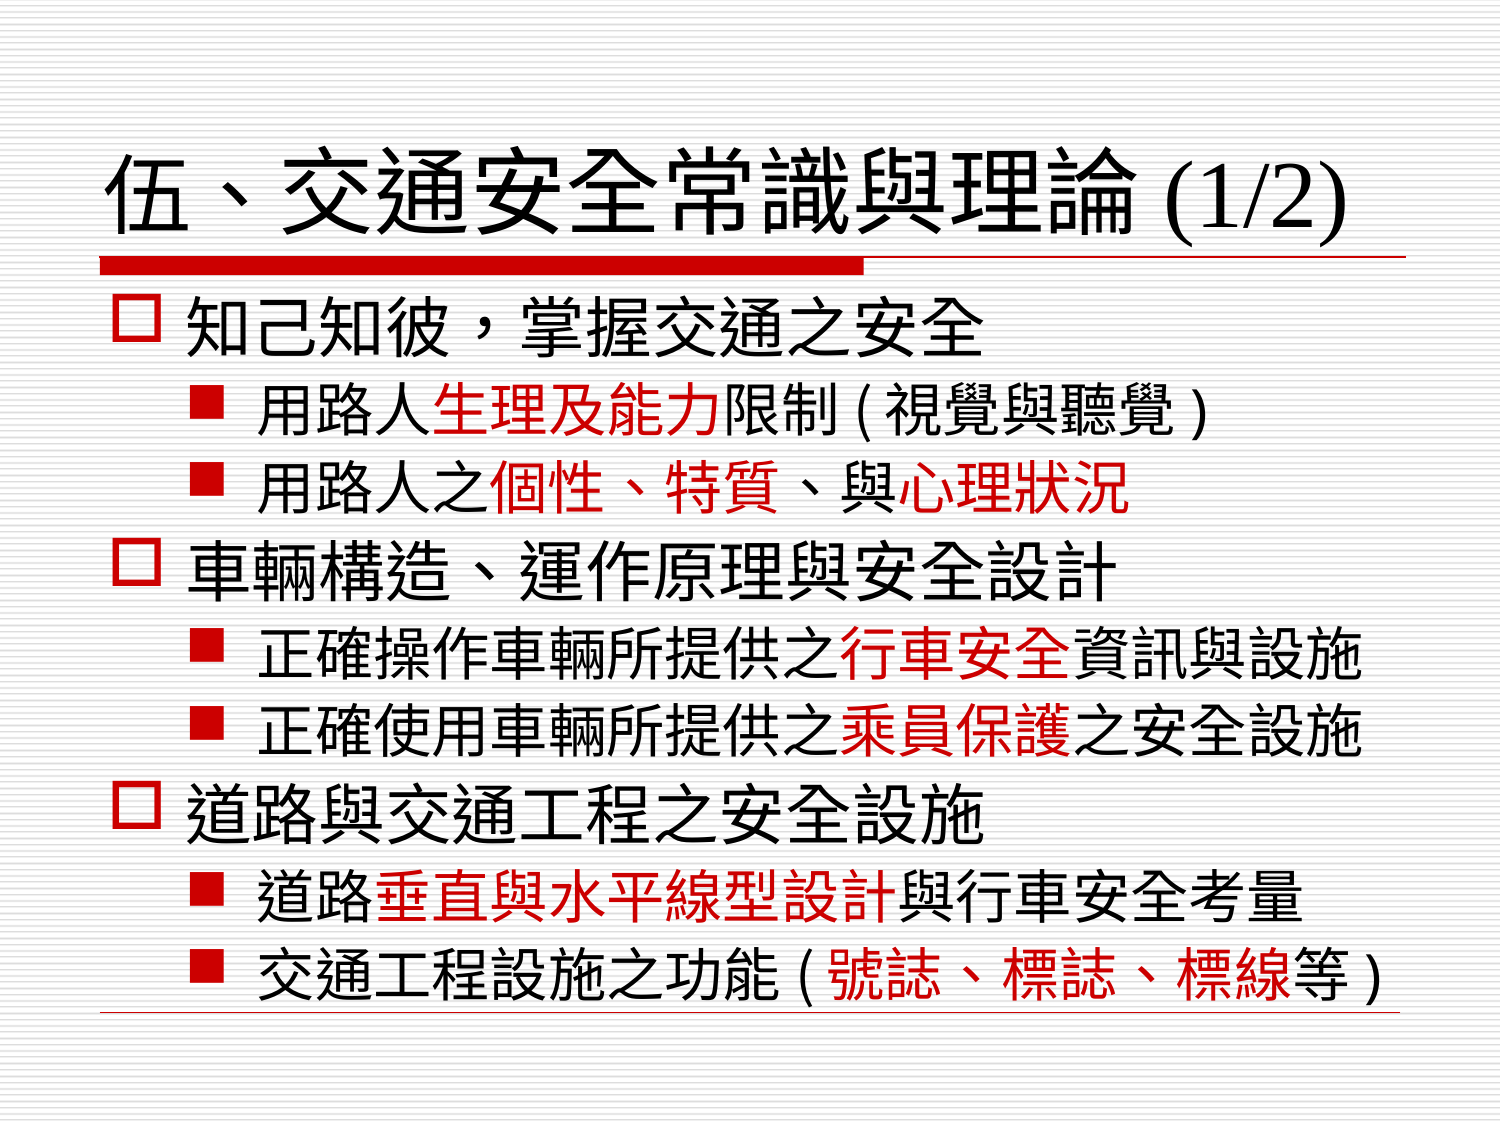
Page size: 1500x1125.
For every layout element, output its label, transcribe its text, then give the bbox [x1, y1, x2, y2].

list 知己知彼，掌握交通之安全 用路人生理及能力限制(視覺與聽覺) 用路人之個性、特質、與心理狀況 車輛構造、運作原理與安全設計 正確操作車輛所提供之行車安全資訊與設施 正確使用車輛所提供之乘員保護之安全設施 道路與交通工程之安全設施 道路垂直與水平線型設計與行車安全考量 交通工程設施之功能(號誌、標誌、標線等) [92, 287, 1412, 1024]
picture [0, 0, 1500, 1125]
title 伍、交通安全常識與理論(1/2) [88, 54, 1437, 255]
